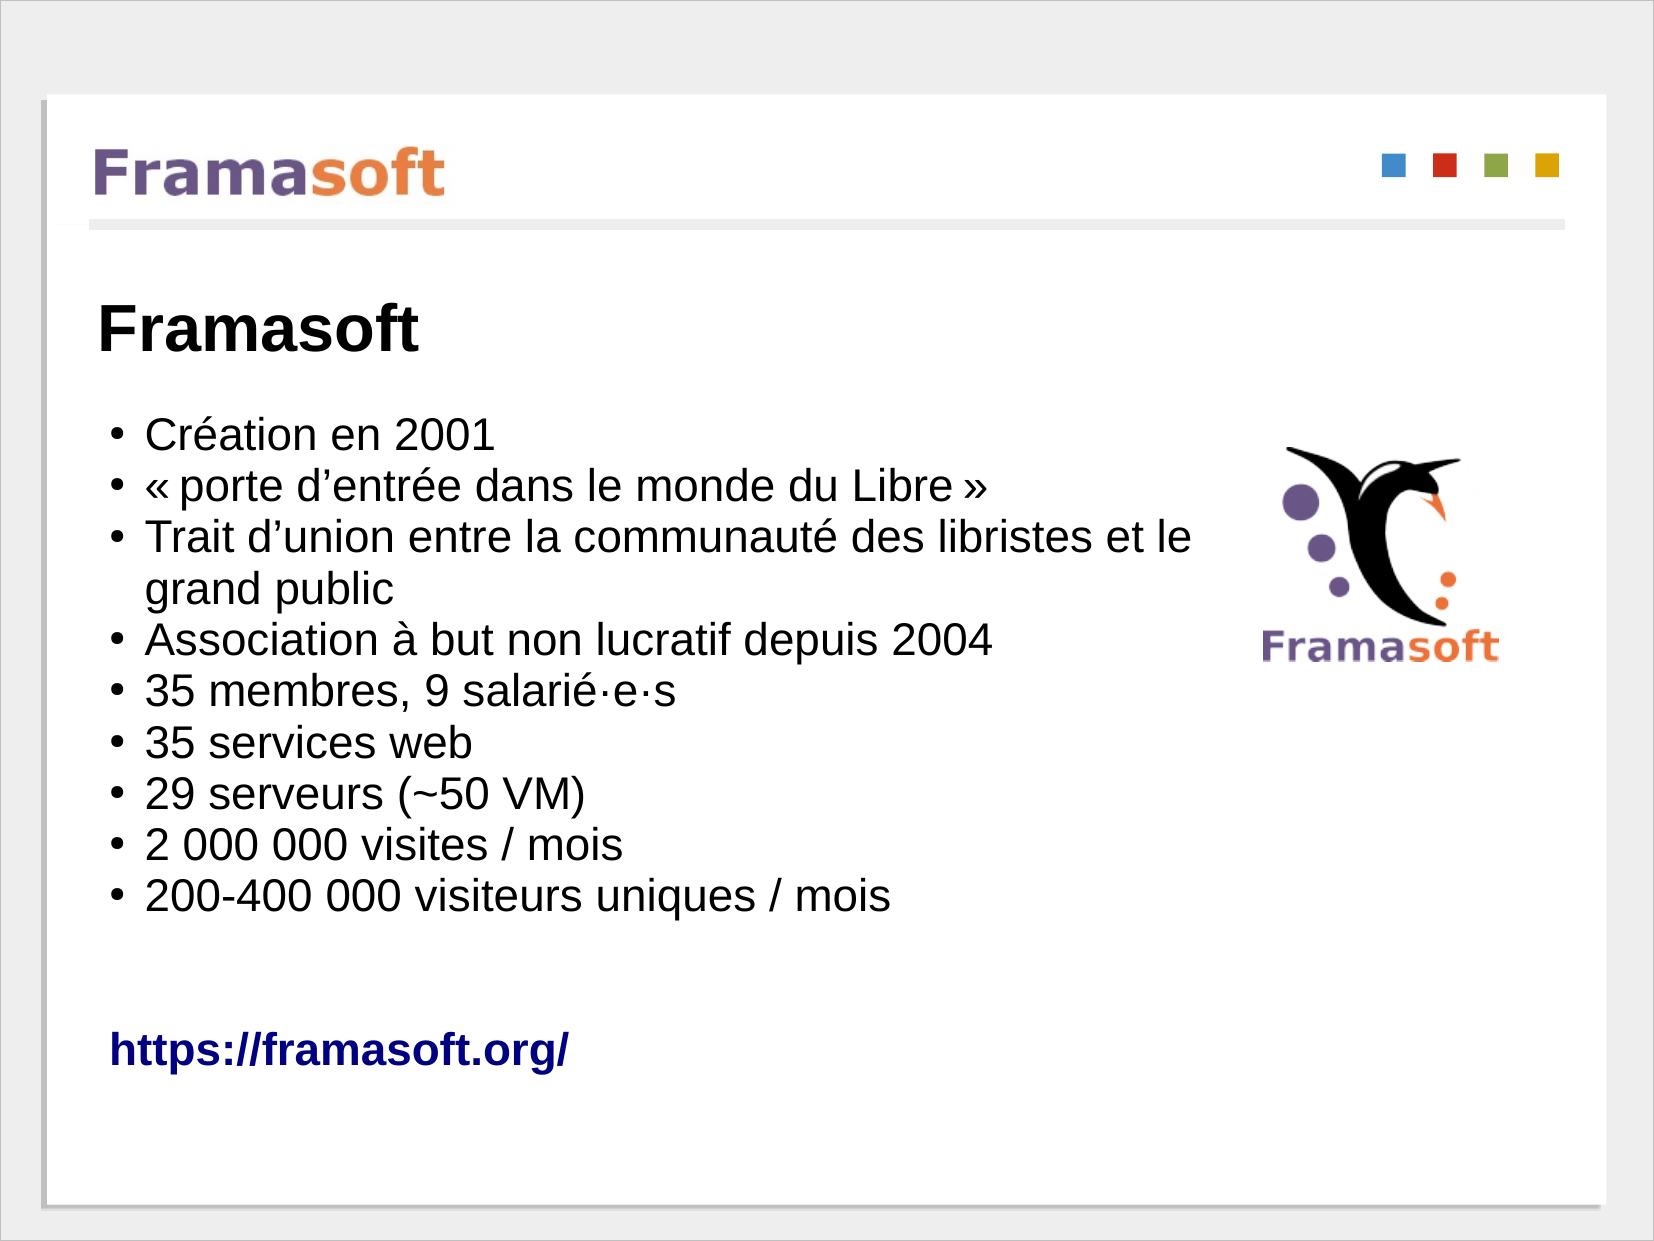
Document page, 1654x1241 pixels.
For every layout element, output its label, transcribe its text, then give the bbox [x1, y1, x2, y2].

text_box Création en 2001 « porte d’entrée dans le monde du Libre » Trait d’union entre la communauté des libristes et le grand public Association à but non lucratif depuis 2004 35 membres, 9 salarié·e·s 35 services web 29 serveurs (~50 VM) 2 000 000 visites / mois 200-400 000 visiteurs uniques / mois https://framasoft.org/ [94, 401, 1217, 1083]
picture [1263, 447, 1499, 662]
picture [54, 104, 508, 225]
text_box [0, 0, 1654, 1241]
text_box Framasoft [82, 283, 1501, 374]
